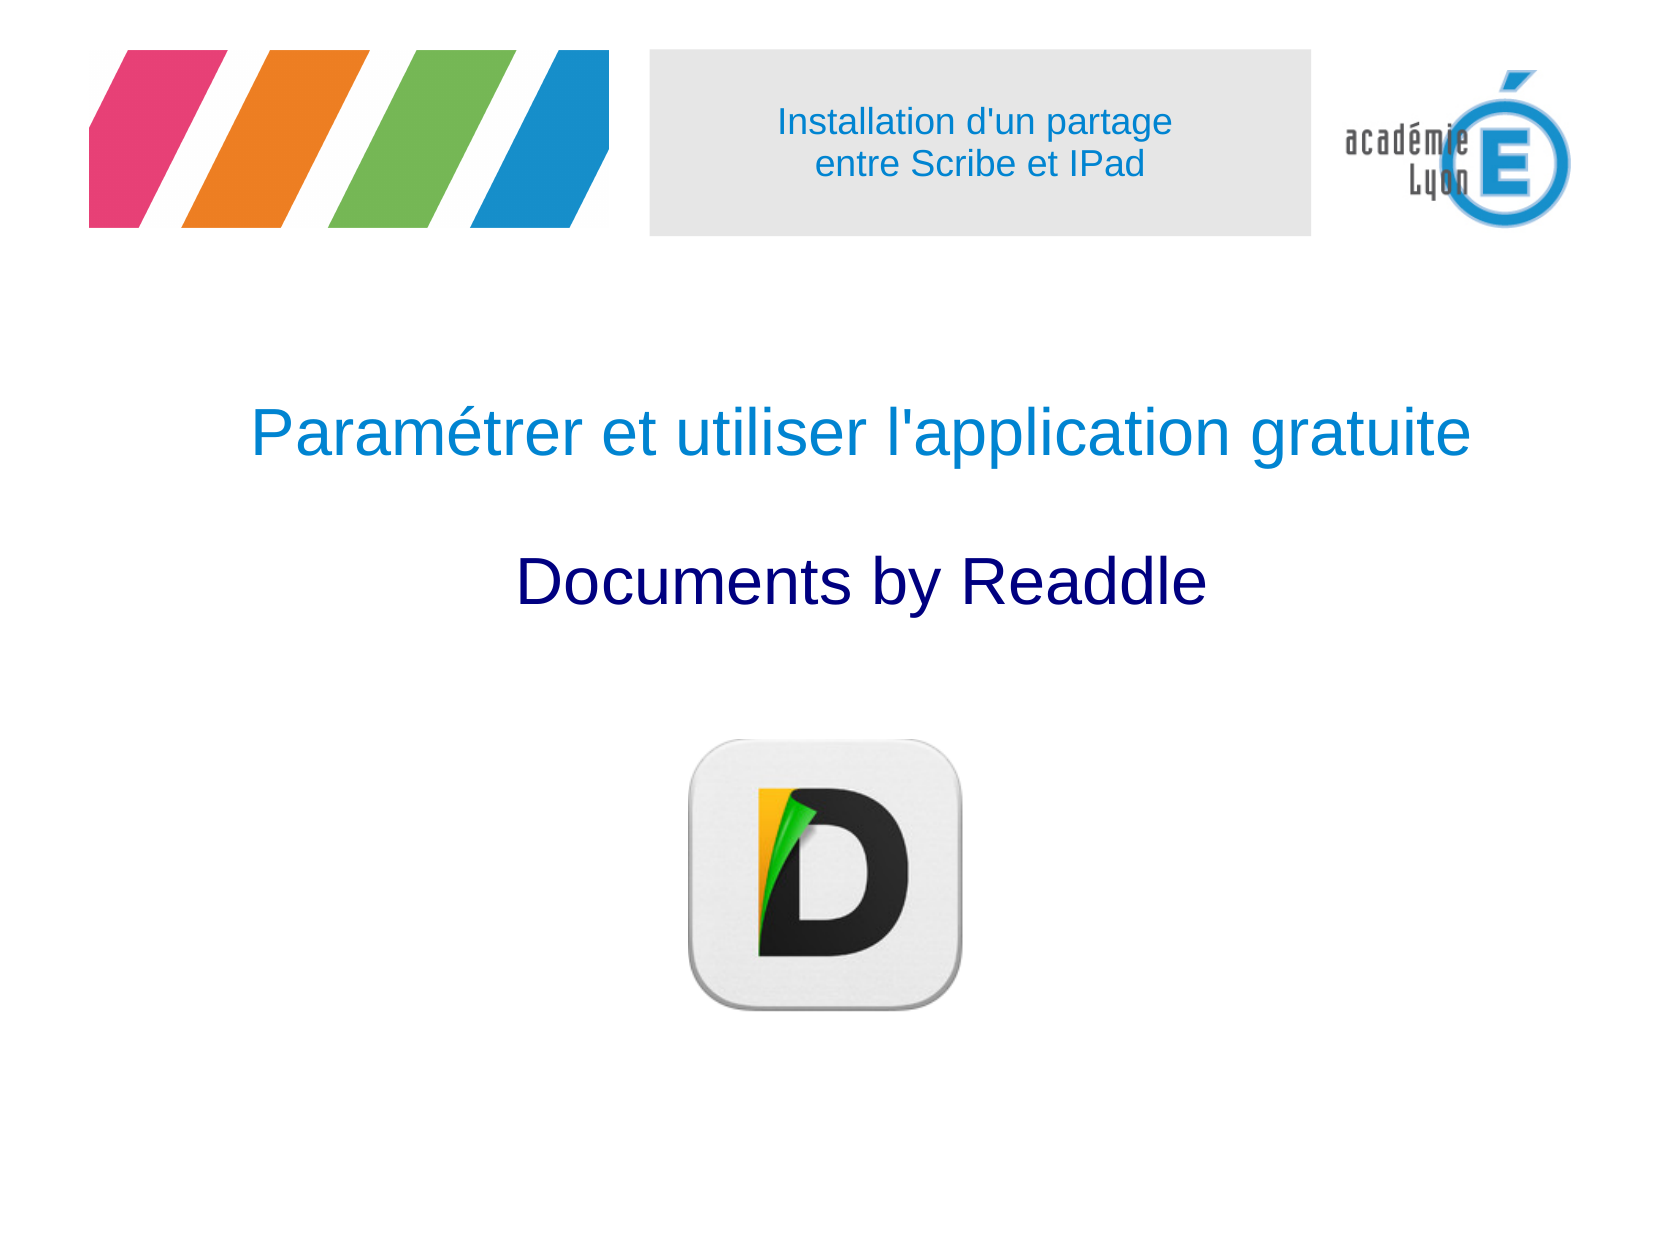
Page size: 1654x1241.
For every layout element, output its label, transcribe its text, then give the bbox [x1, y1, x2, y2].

list Paramétrer et utiliser l'application gratuite Documents by Readdle [82, 290, 1571, 1010]
title Installation d'un partage entre Scribe et IPad [649, 49, 1312, 237]
picture [89, 50, 609, 228]
picture [1338, 70, 1571, 233]
picture [688, 739, 969, 1016]
